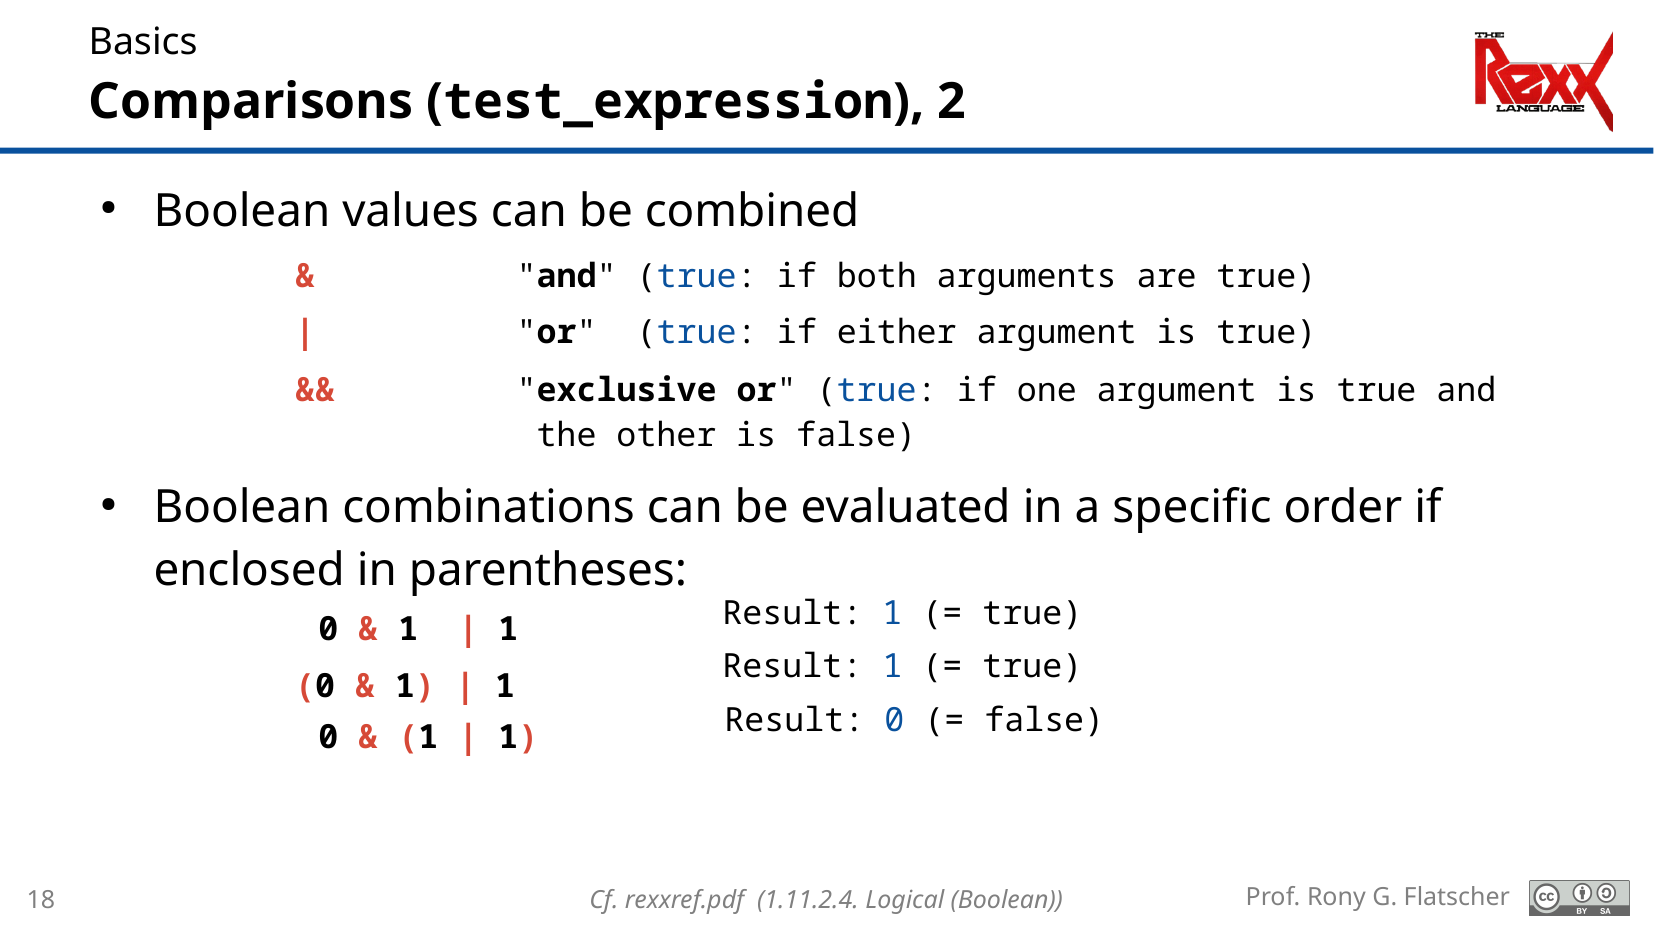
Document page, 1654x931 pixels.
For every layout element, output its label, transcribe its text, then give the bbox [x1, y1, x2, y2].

list Boolean values can be combined & "and" (true: if both arguments are true) | "or" (true: if either argument is true) && "exclusive or" (true: if one argument is true and the other is false) Boolean combinations can be evaluated in a specific order if enclosed in parentheses: 0 & 1 | 1 (0 & 1) | 1 0 & (1 | 1) [82, 177, 1571, 827]
text_box Result: 1 (= true) [707, 581, 1098, 635]
text_box Result: 1 (= true) [707, 635, 1098, 694]
title Basics Comparisons (test_expression), 2 [29, 0, 1654, 148]
text_box Result: 0 (= false) [709, 688, 1120, 747]
text_box Cf. rexxref.pdf (1.11.2.4. Logical (Boolean)) [0, 874, 1654, 922]
